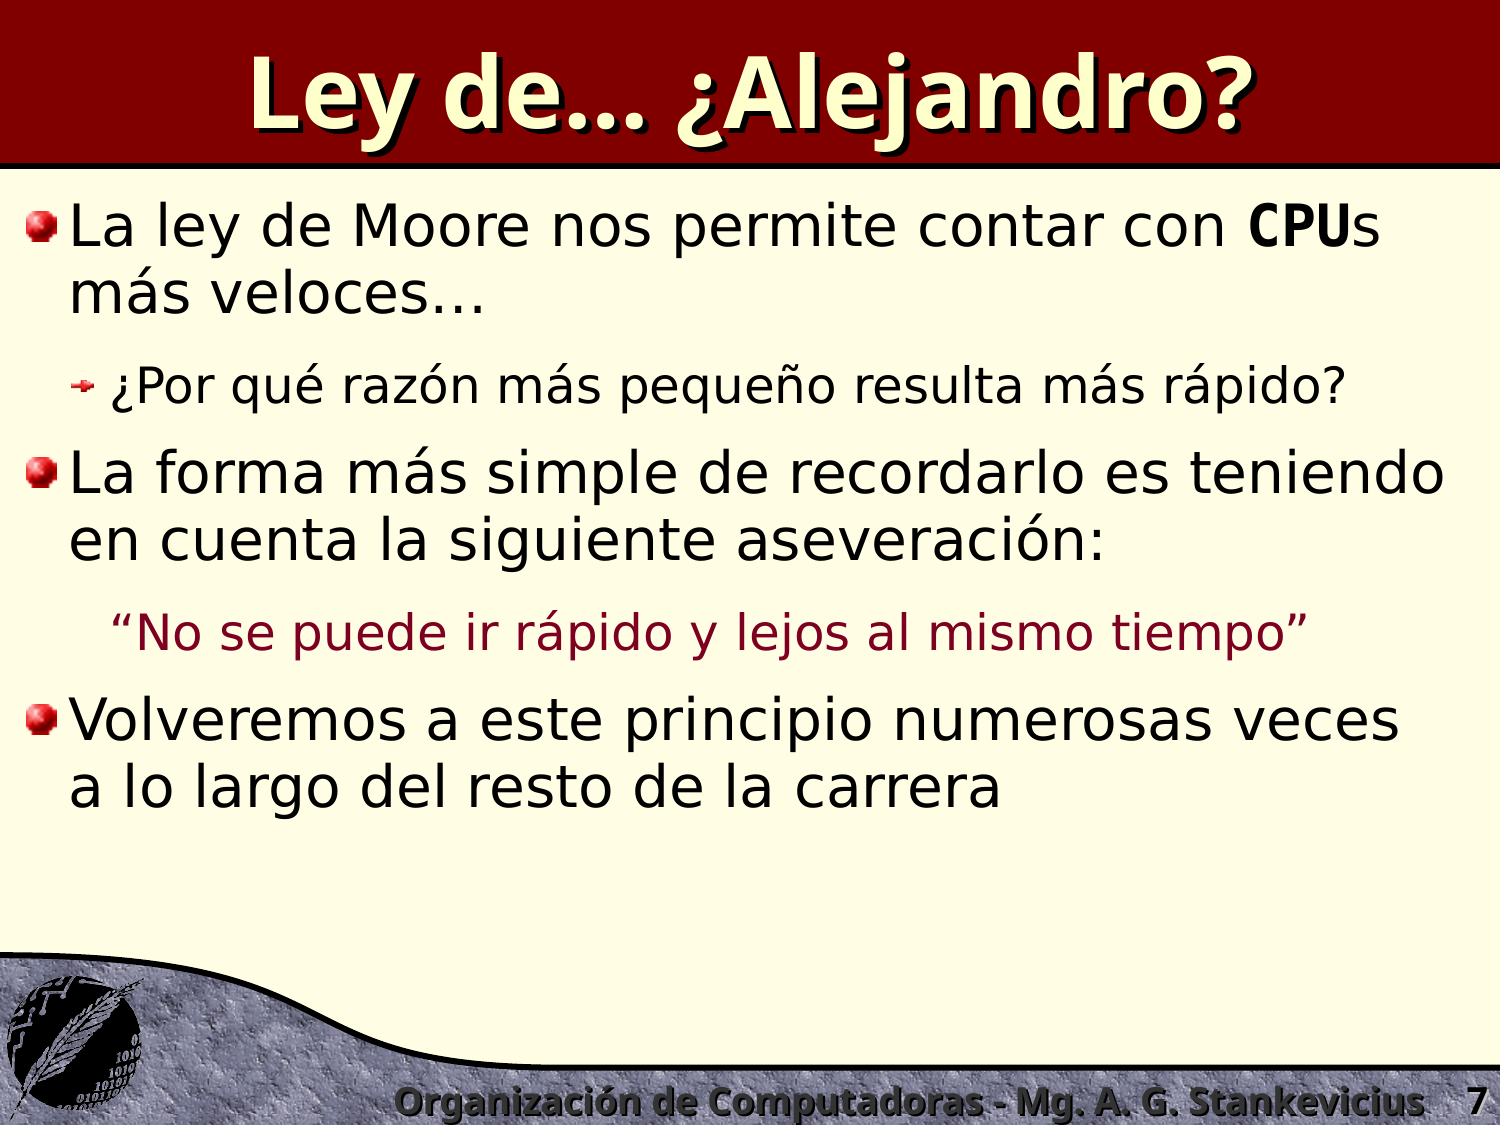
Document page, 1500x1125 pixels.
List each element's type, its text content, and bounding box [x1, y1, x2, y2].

picture [1058, 1100, 1065, 1110]
list La ley de Moore nos permite contar con CPUs más veloces… ¿Por qué razón más pequeño resulta más rápido? La forma más simple de recordarlo es teniendo en cuenta la siguiente aseveración: “No se puede ir rápido y lejos al mismo tiempo” Volveremos a este principio numerosas veces a lo largo del resto de la carrera [11, 192, 1486, 845]
picture [448, 1100, 455, 1110]
title Ley de… ¿Alejandro? [15, 5, 1485, 160]
picture [802, 1100, 806, 1110]
picture [0, 959, 1500, 1125]
